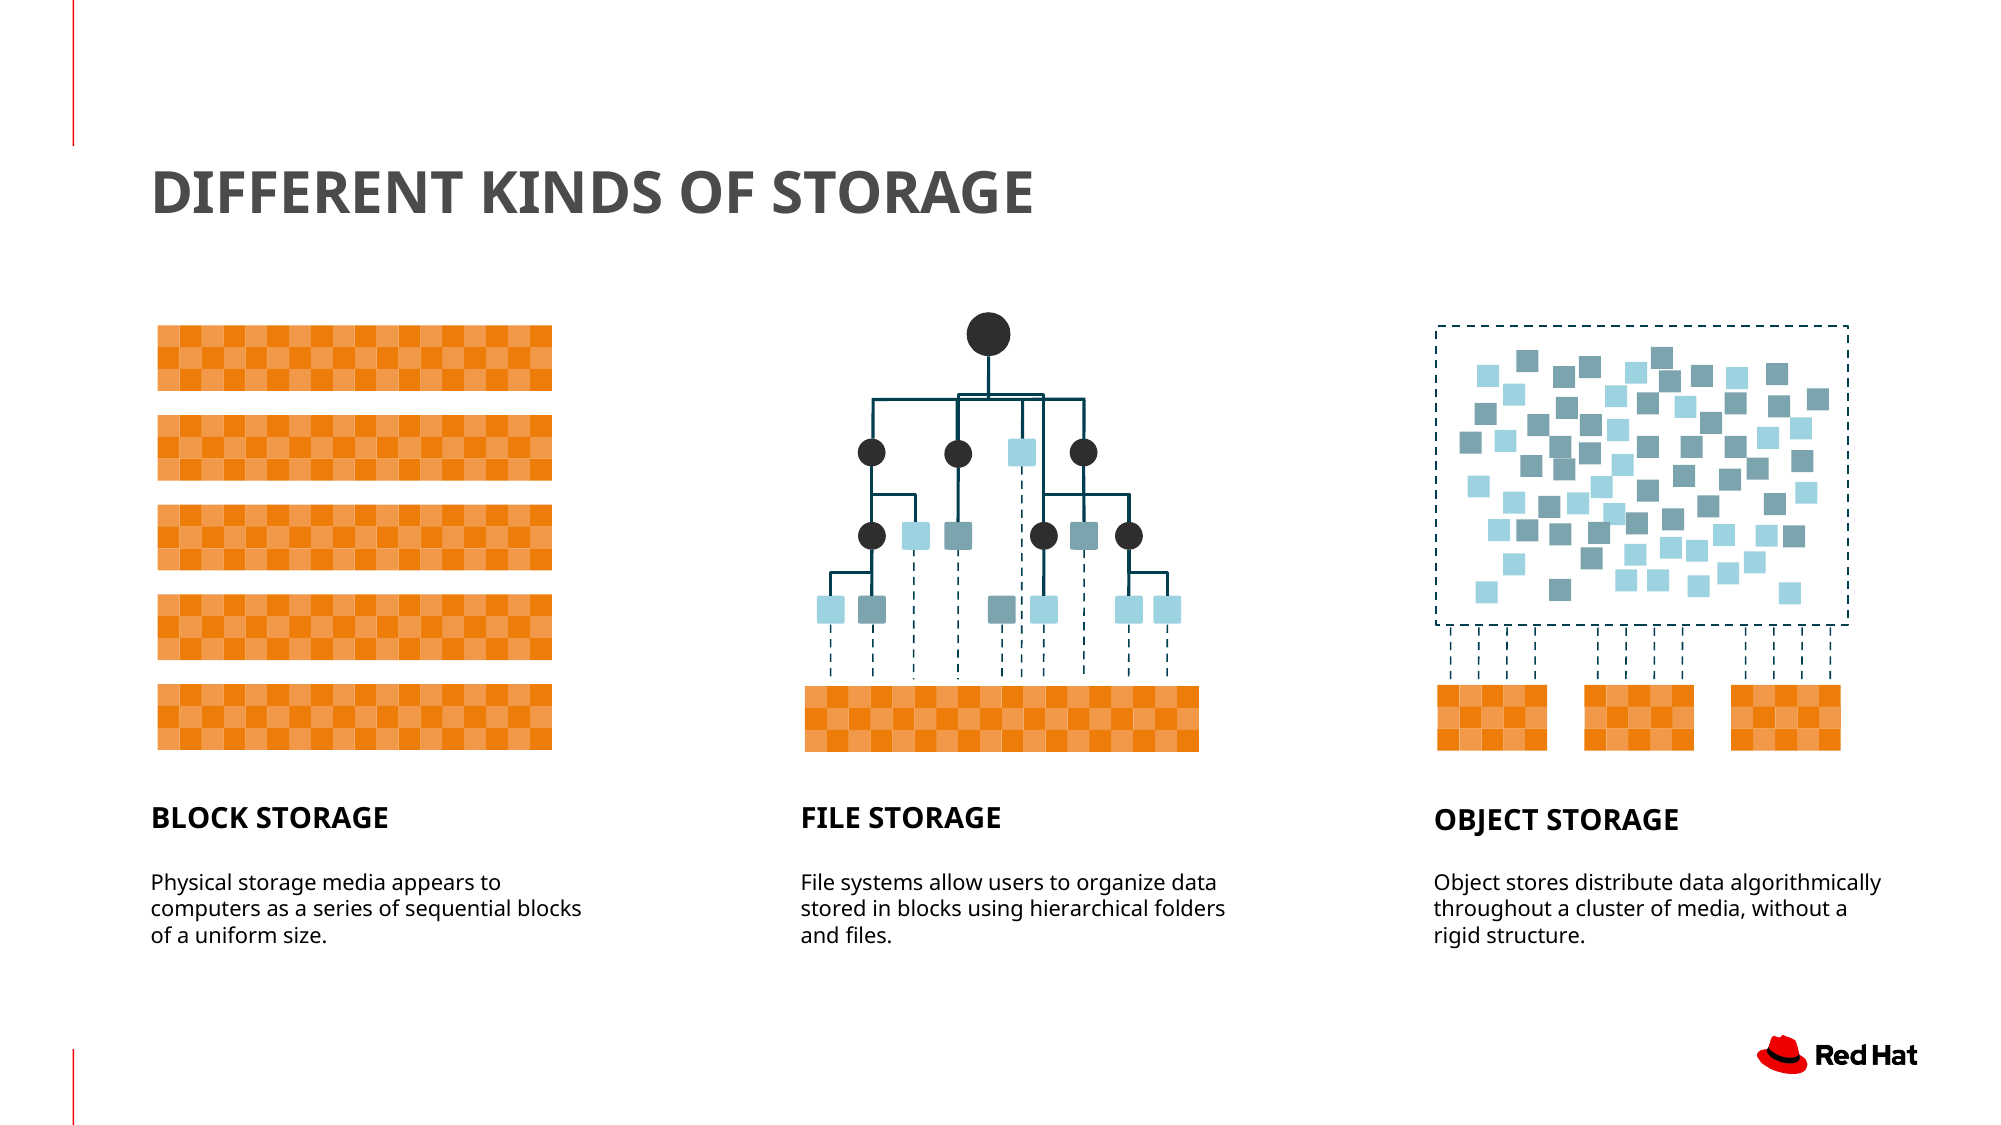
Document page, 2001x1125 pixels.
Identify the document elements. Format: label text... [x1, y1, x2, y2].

text_box Object stores distribute data algorithmically throughout a cluster of media, without a rigid structure. [1419, 847, 1899, 969]
text_box [1588, 503, 1648, 544]
text_box [1700, 411, 1723, 434]
text_box [1503, 553, 1526, 576]
text_box [157, 325, 552, 391]
text_box [1625, 361, 1648, 384]
text_box [1743, 551, 1766, 574]
text_box [1029, 522, 1058, 550]
text_box [1624, 543, 1647, 566]
text_box [1516, 350, 1539, 373]
text_box [804, 686, 1199, 752]
text_box [966, 312, 1011, 357]
text_box [987, 595, 1016, 624]
text_box [944, 440, 973, 468]
text_box [1153, 595, 1182, 624]
text_box [1763, 493, 1786, 516]
text_box [1538, 495, 1561, 518]
text_box [1580, 547, 1603, 570]
text_box [1459, 431, 1482, 454]
text_box [1686, 539, 1708, 562]
text_box [1070, 521, 1098, 550]
text_box [1615, 569, 1638, 592]
text_box [1437, 684, 1548, 751]
text_box [1806, 388, 1829, 411]
text_box [157, 415, 552, 481]
text_box [1647, 569, 1670, 592]
text_box [1778, 582, 1801, 605]
text_box File systems allow users to organize data stored in blocks using hierarchical folders and files. [785, 847, 1253, 969]
text_box [1662, 508, 1685, 531]
text_box [1636, 370, 1681, 415]
text_box [1713, 524, 1735, 547]
text_box [1766, 363, 1789, 386]
text_box [1731, 684, 1841, 751]
text_box [901, 521, 930, 550]
text_box [1636, 435, 1659, 458]
title DIFFERENT KINDS OF STORAGE [150, 0, 1851, 225]
text_box [1553, 366, 1576, 388]
text_box FILE STORAGE [786, 788, 1212, 847]
text_box BLOCK STORAGE [136, 788, 562, 847]
text_box [1488, 519, 1511, 542]
text_box [1690, 364, 1713, 387]
text_box [944, 521, 973, 550]
text_box [1673, 464, 1696, 487]
text_box [1503, 491, 1526, 514]
text_box [1467, 475, 1490, 498]
picture [1757, 1035, 1918, 1074]
text_box [1503, 383, 1526, 406]
text_box [1680, 435, 1703, 458]
text_box [1029, 595, 1058, 624]
text_box [1768, 395, 1812, 440]
text_box [1687, 575, 1710, 598]
text_box [1650, 346, 1673, 369]
text_box [1584, 684, 1695, 751]
text_box [157, 594, 552, 661]
text_box [1527, 414, 1576, 481]
text_box [1475, 581, 1498, 604]
text_box [1724, 392, 1747, 415]
text_box OBJECT STORAGE [1419, 790, 1845, 847]
text_box [858, 595, 886, 624]
text_box [157, 504, 552, 571]
text_box [1115, 521, 1143, 550]
text_box [1516, 519, 1539, 542]
text_box [1636, 479, 1659, 502]
text_box [1520, 455, 1543, 477]
text_box [1757, 426, 1780, 449]
text_box [1549, 578, 1572, 601]
text_box [1494, 429, 1517, 452]
text_box [1795, 481, 1818, 504]
text_box [1659, 536, 1682, 559]
text_box [1578, 356, 1601, 379]
text_box [1719, 468, 1742, 491]
text_box [1578, 442, 1601, 465]
text_box [857, 438, 886, 467]
text_box [1791, 450, 1814, 473]
text_box [858, 522, 886, 550]
text_box [1567, 453, 1634, 515]
text_box [1726, 367, 1749, 390]
text_box [1474, 402, 1497, 425]
text_box [1477, 364, 1500, 387]
text_box [1115, 595, 1143, 624]
text_box [1008, 438, 1036, 467]
text_box [1724, 435, 1769, 480]
text_box [1755, 524, 1778, 547]
text_box [1717, 562, 1740, 585]
text_box [1697, 495, 1720, 518]
text_box [1555, 396, 1578, 419]
text_box [1674, 395, 1697, 418]
text_box [157, 684, 552, 750]
text_box [1607, 419, 1630, 442]
text_box [1069, 438, 1098, 467]
text_box [816, 595, 845, 624]
text_box [1605, 385, 1628, 408]
text_box [1783, 525, 1806, 548]
text_box Physical storage media appears to computers as a series of sequential blocks of a uniform size. [136, 847, 607, 969]
text_box [1579, 414, 1602, 437]
text_box [1549, 523, 1572, 546]
